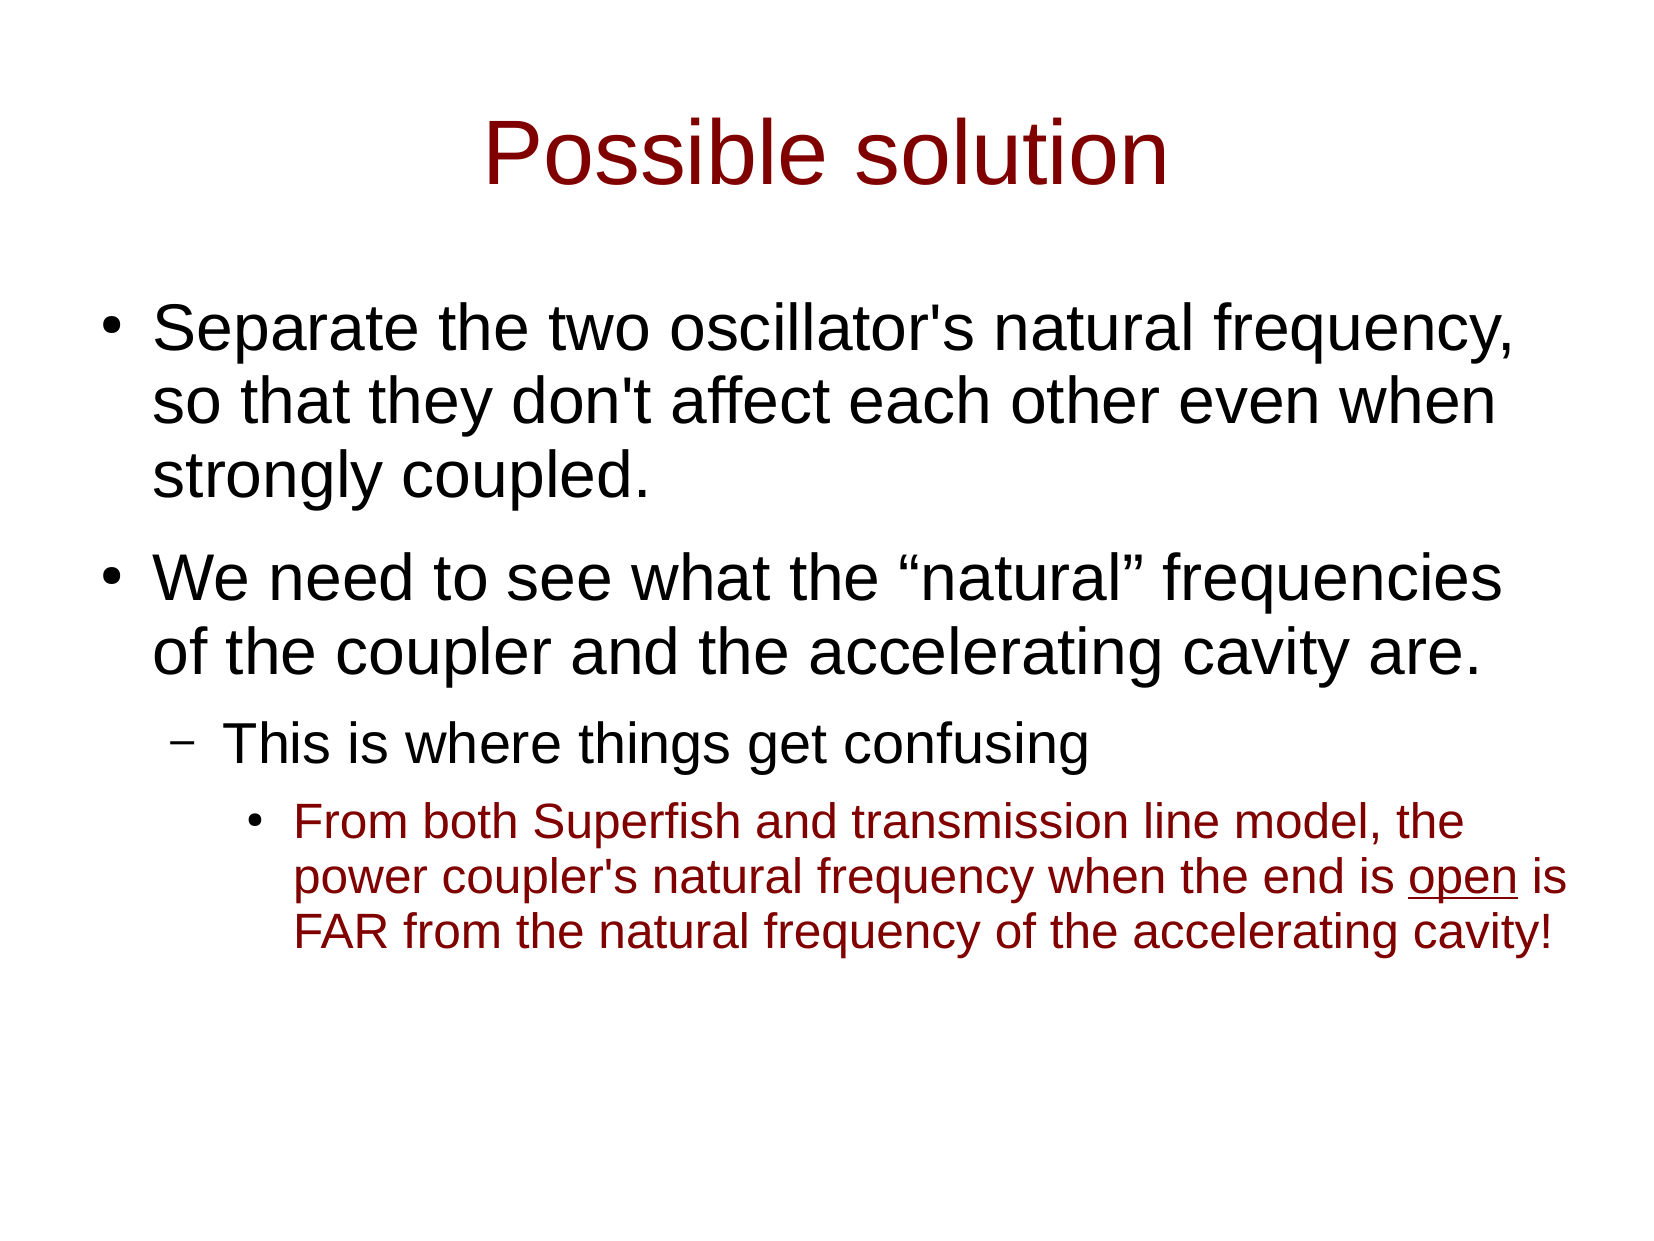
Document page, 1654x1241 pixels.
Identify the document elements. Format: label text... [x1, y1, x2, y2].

title Possible solution [82, 49, 1571, 257]
list Separate the two oscillator's natural frequency, so that they don't affect each other even when strongly coupled. We need to see what the “natural” frequencies of the coupler and the accelerating cavity are. This is where things get confusing From both Superfish and transmission line model, the power coupler's natural frequency when the end is open is FAR from the natural frequency of the accelerating cavity! [82, 290, 1571, 1010]
